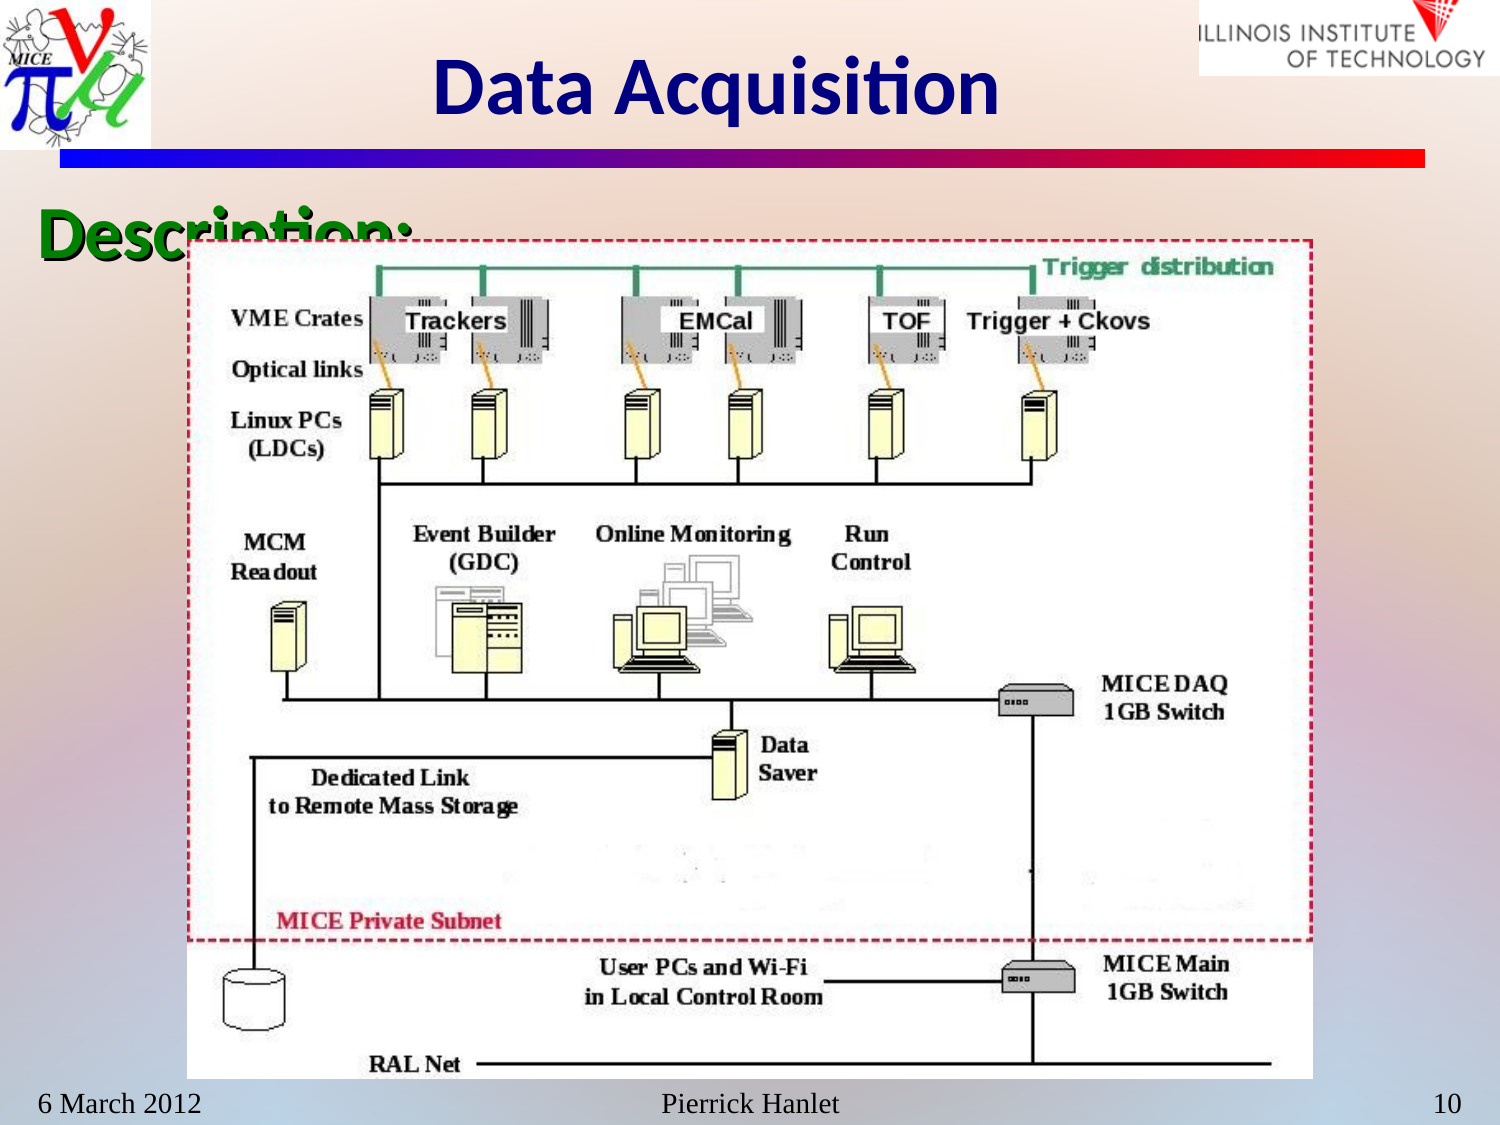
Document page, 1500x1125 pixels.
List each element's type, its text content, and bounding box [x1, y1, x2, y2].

text_box Description: [37, 164, 1463, 275]
picture [0, 0, 1500, 1125]
title Data Acquisition [234, 38, 1200, 151]
